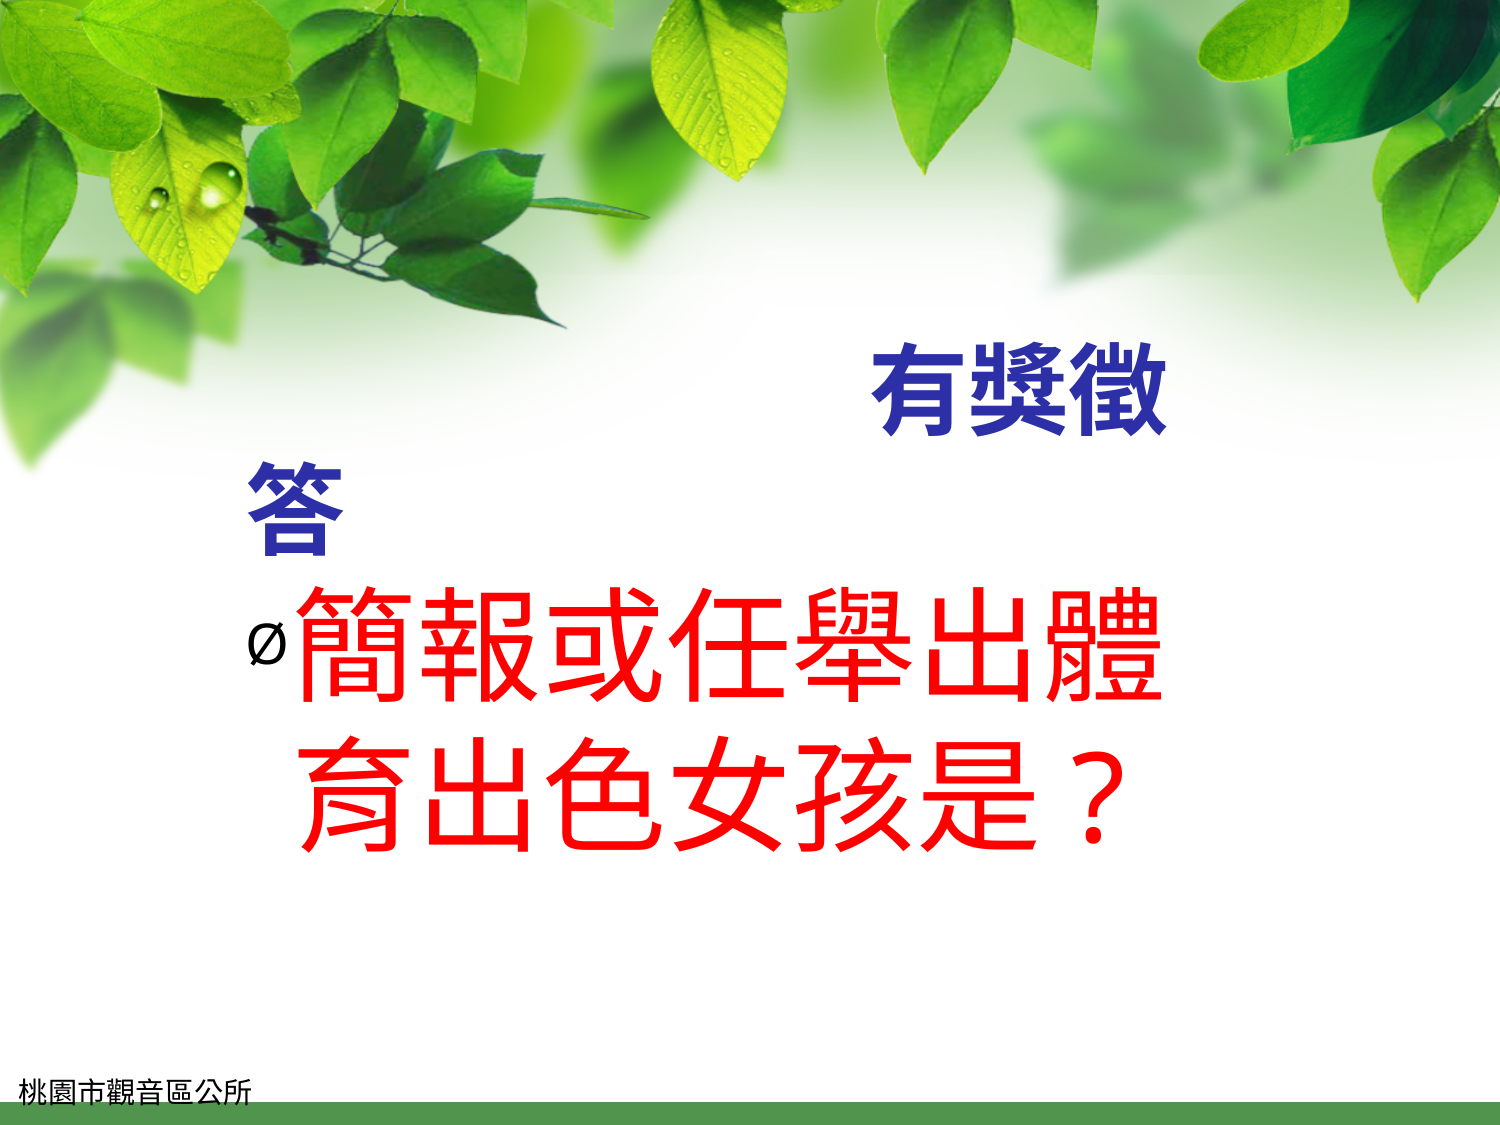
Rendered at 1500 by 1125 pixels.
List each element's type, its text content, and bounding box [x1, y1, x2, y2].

text_box 有獎徵答 [230, 320, 1184, 560]
picture [0, 0, 1500, 488]
text_box 桃園市觀音區公所 [4, 1066, 268, 1117]
text_box 簡報或任舉出體育出色女孩是? [230, 560, 1306, 876]
